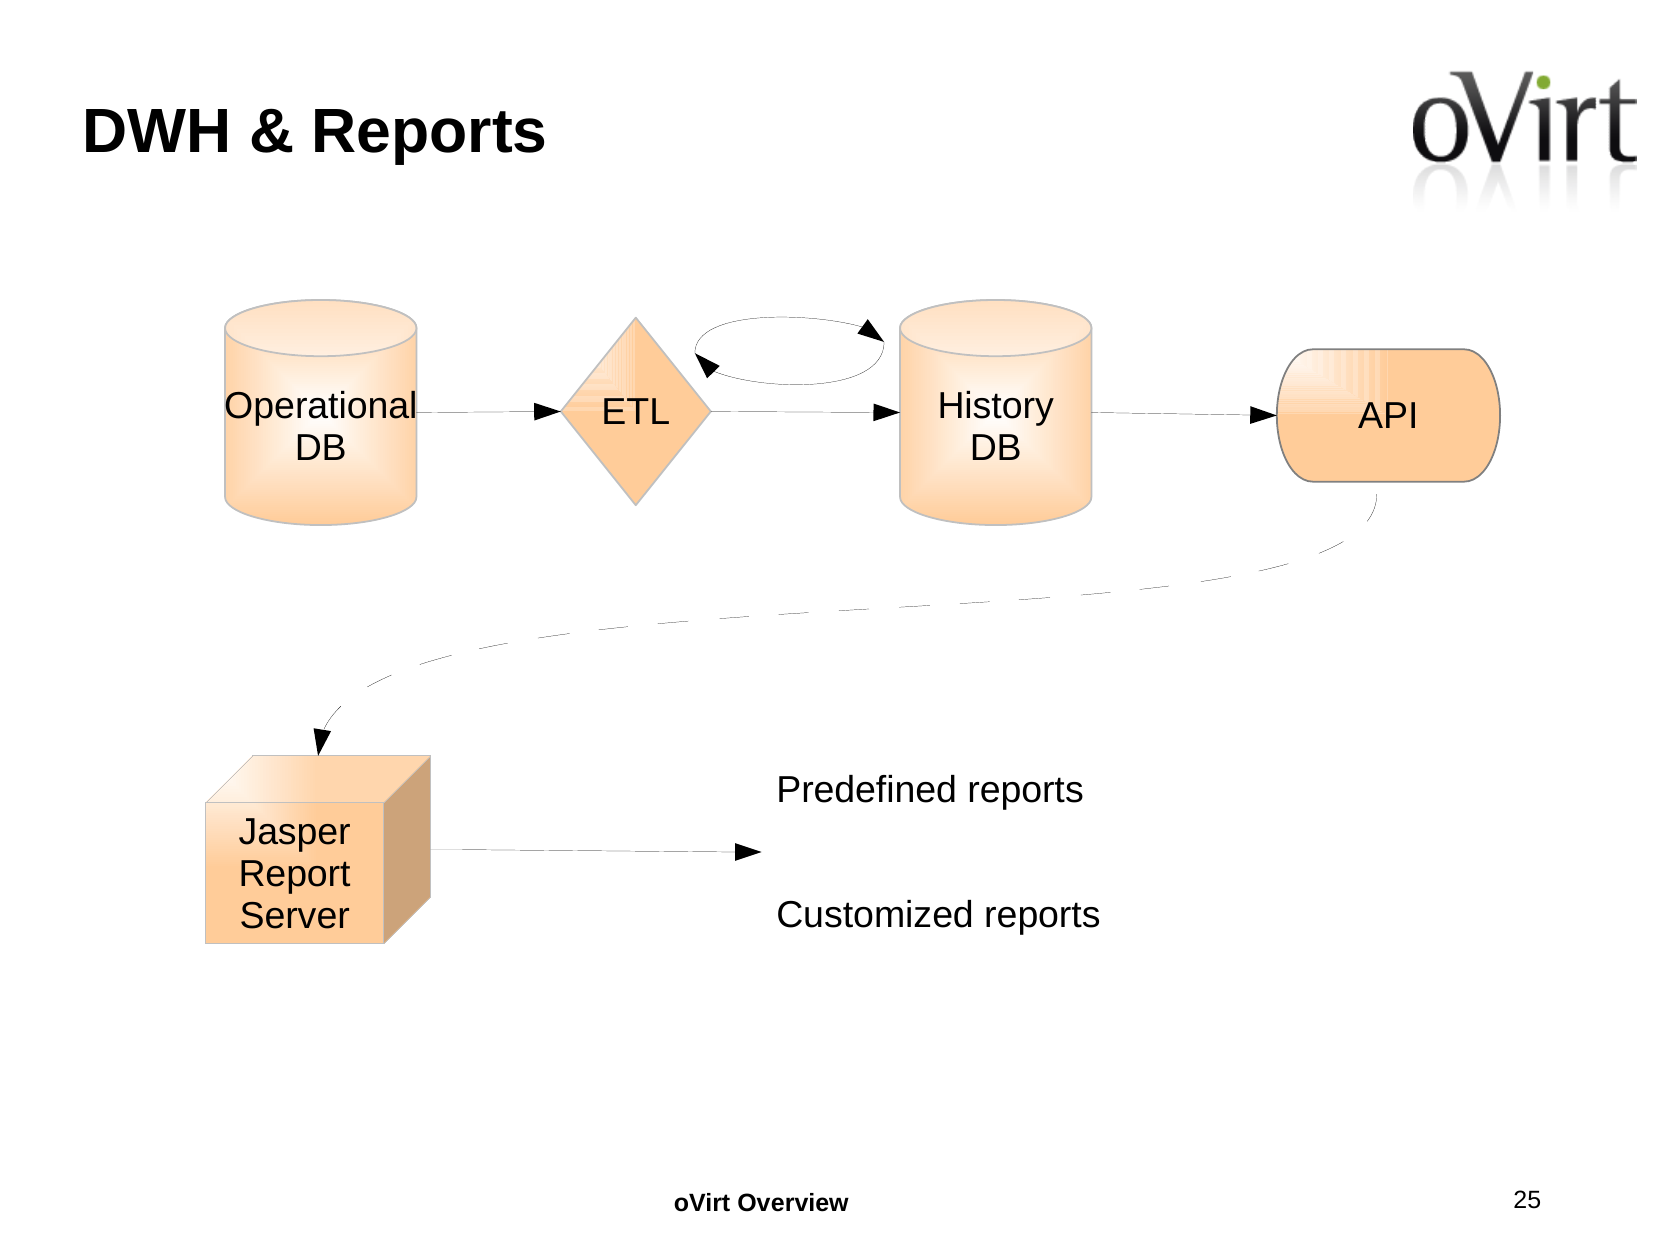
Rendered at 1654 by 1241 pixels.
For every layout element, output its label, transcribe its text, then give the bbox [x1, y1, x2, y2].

text_box API [1276, 349, 1501, 482]
text_box Jasper Report Server [205, 803, 383, 944]
text_box Operational DB [225, 331, 417, 526]
title DWH & Reports [82, 37, 1571, 226]
text_box History DB [900, 331, 1092, 526]
picture [1571, 63, 1637, 212]
text_box Predefined reports Customized reports [761, 760, 1137, 944]
text_box ETL [561, 317, 711, 506]
